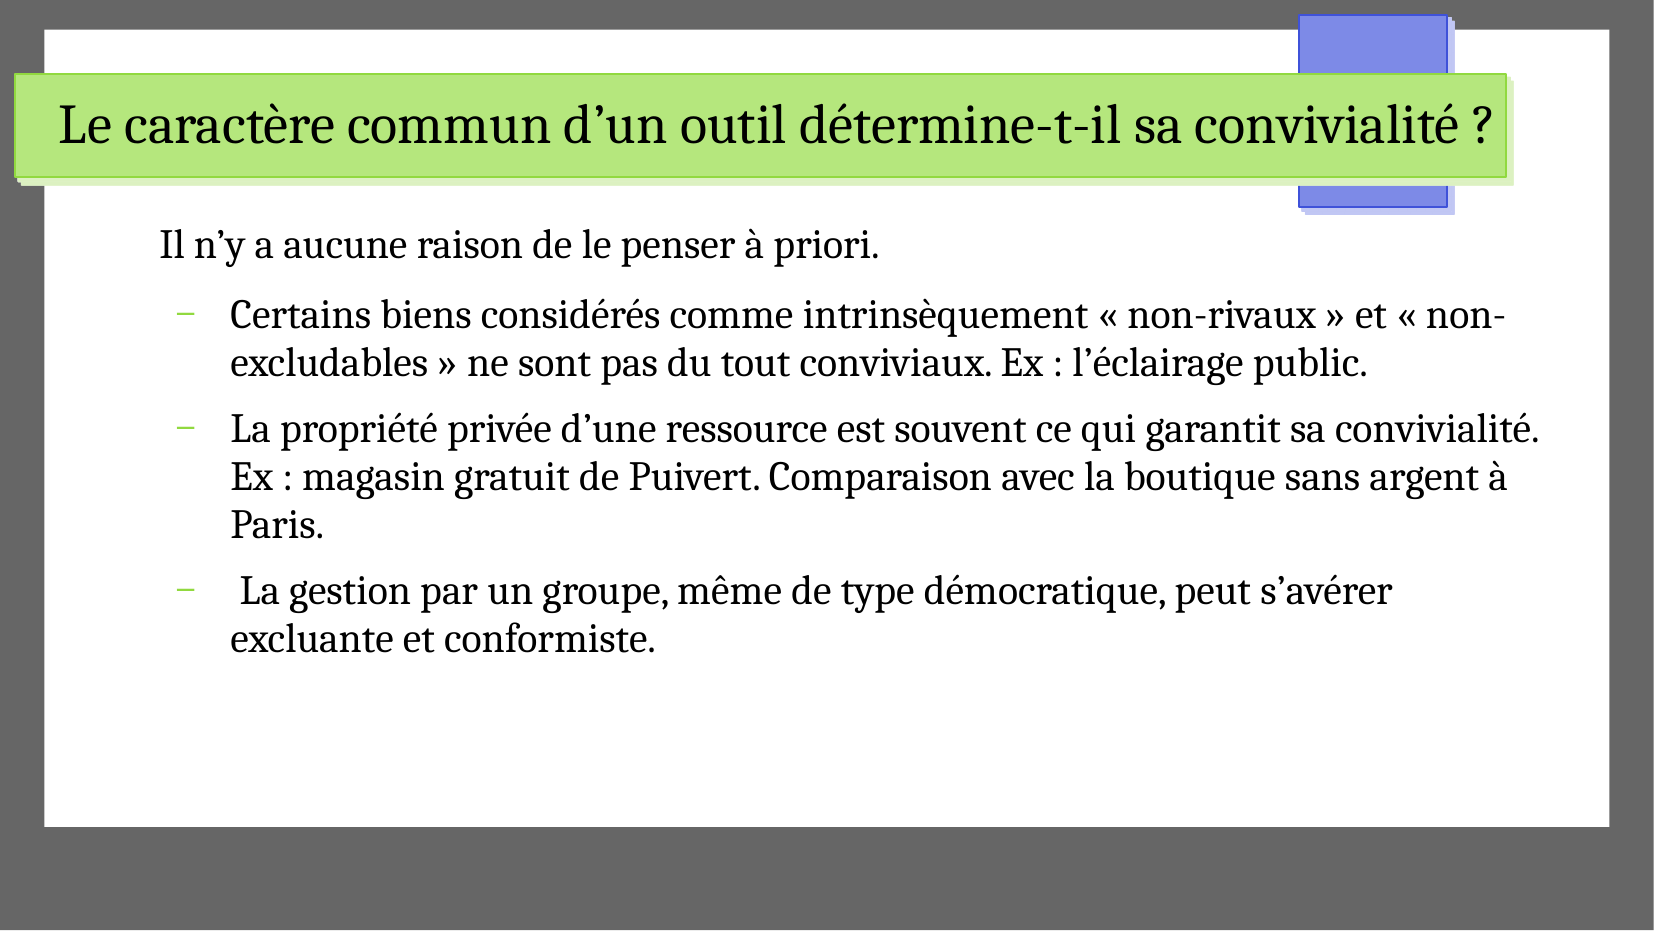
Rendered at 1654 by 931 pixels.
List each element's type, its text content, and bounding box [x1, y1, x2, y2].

title Le caractère commun d’un outil détermine-t-il sa convivialité ? [59, 60, 1506, 191]
list Il n’y a aucune raison de le penser à priori. Certains biens considérés comme intrinsèquement « non-rivaux » et « non-excludables » ne sont pas du tout conviviaux. Ex : l’éclairage public. La propriété privée d’une ressource est souvent ce qui garantit sa convivialité. Ex : magasin gratuit de Puivert. Comparaison avec la boutique sans argent à Paris. La gestion par un groupe, même de type démocratique, peut s’avérer excluante et conformiste. [88, 221, 1565, 813]
